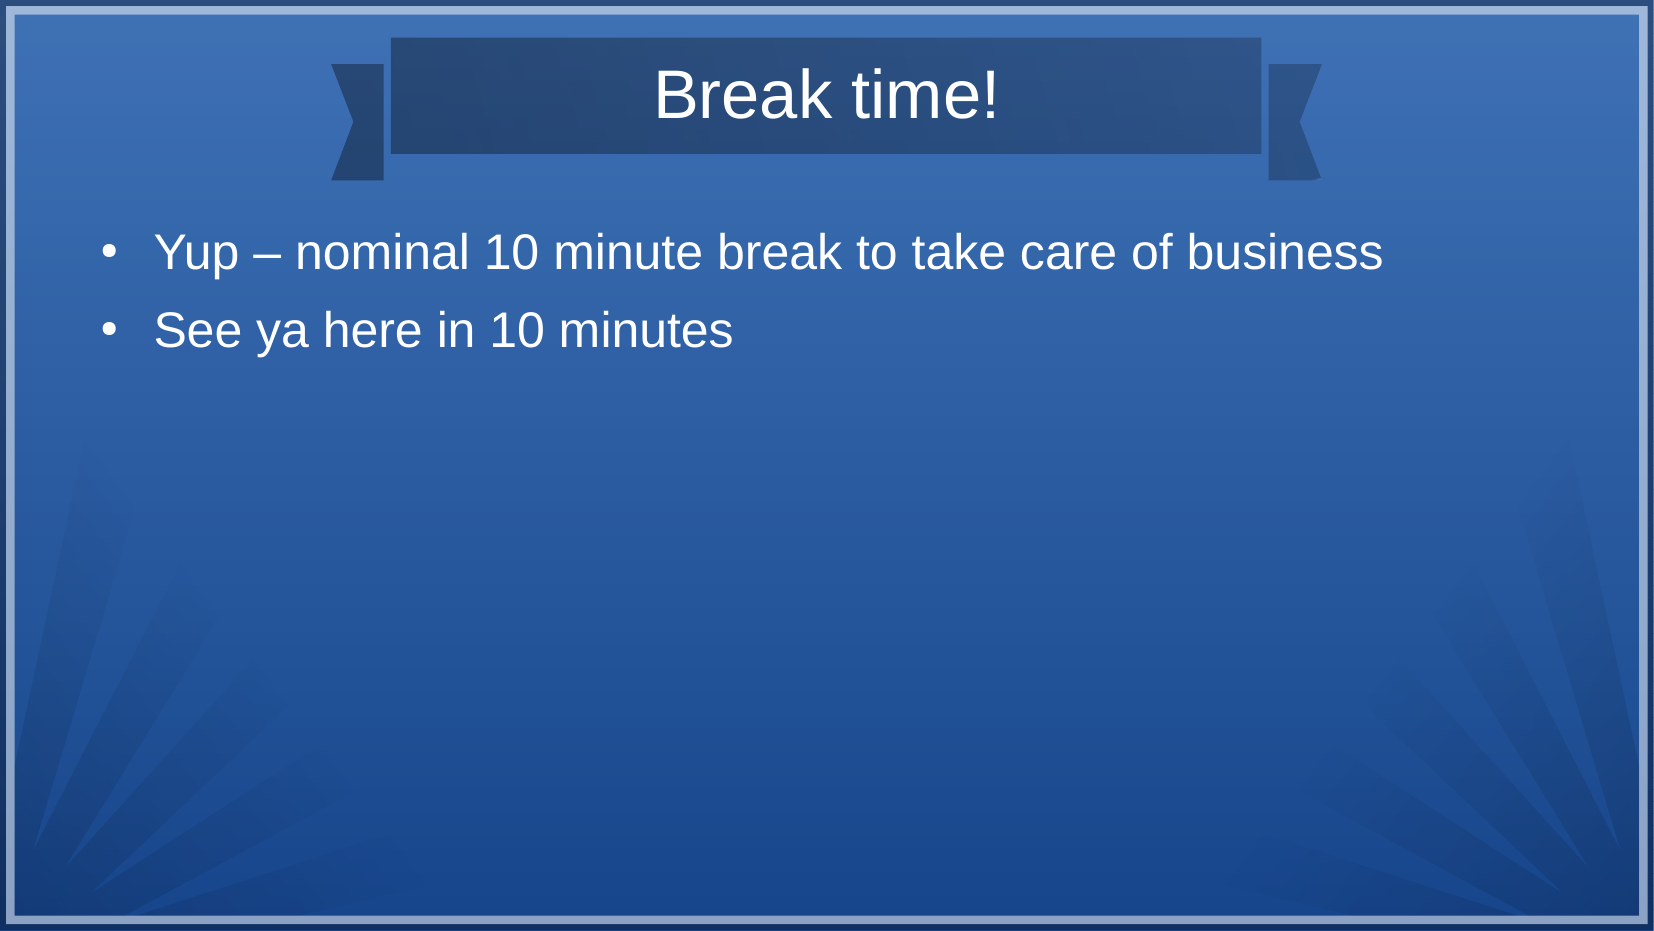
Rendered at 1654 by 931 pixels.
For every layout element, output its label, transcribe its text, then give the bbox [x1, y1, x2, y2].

list Yup – nominal 10 minute break to take care of business See ya here in 10 minutes [82, 224, 1571, 848]
title Break time! [389, 35, 1264, 154]
